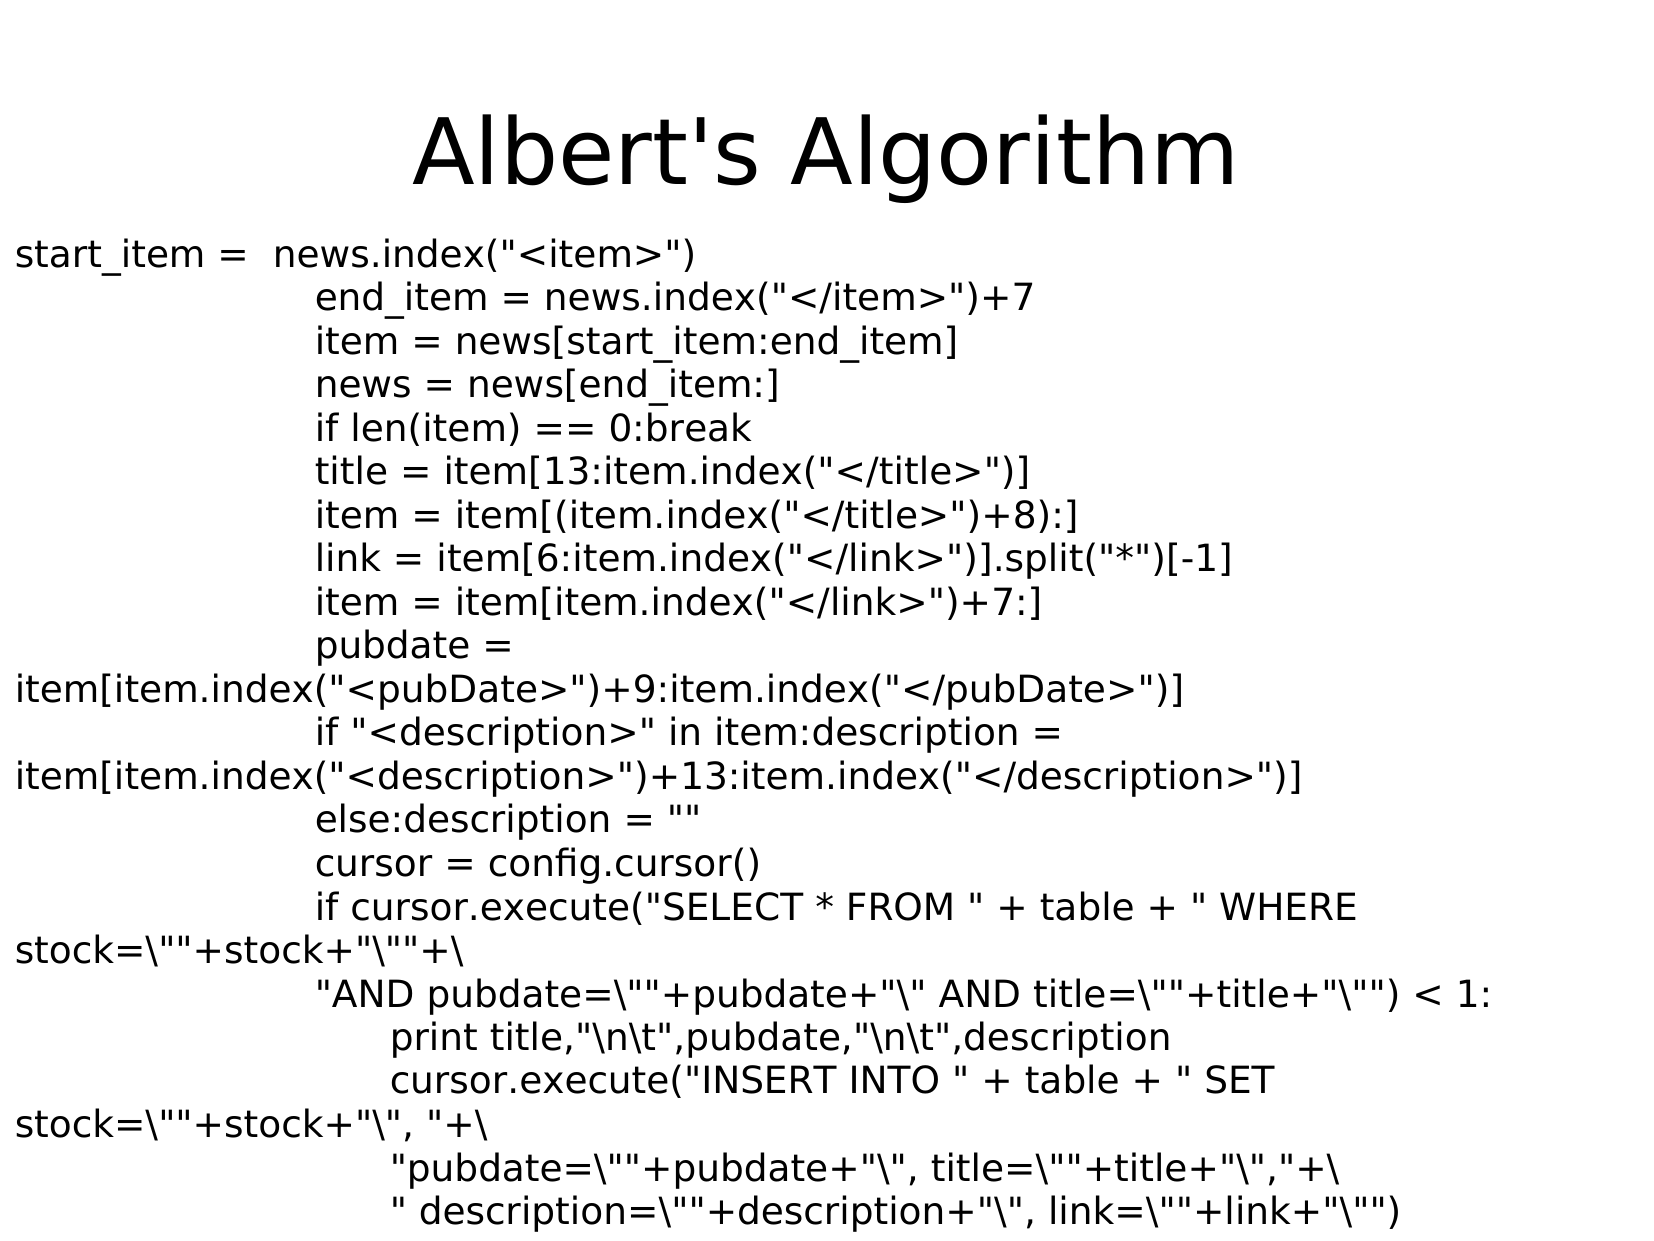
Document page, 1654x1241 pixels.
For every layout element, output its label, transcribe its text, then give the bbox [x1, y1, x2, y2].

text_box start_item = news.index("<item>") end_item = news.index("</item>")+7 item = news[start_item:end_item] news = news[end_item:] if len(item) == 0:break title = item[13:item.index("</title>")] item = item[(item.index("</title>")+8):] link = item[6:item.index("</link>")].split("*")[-1] item = item[item.index("</link>")+7:] pubdate = item[item.index("<pubDate>")+9:item.index("</pubDate>")] if "<description>" in item:description = item[item.index("<description>")+13:item.index("</description>")] else:description = "" cursor = config.cursor() if cursor.execute("SELECT * FROM " + table + " WHERE stock=\""+stock+"\""+\ "AND pubdate=\""+pubdate+"\" AND title=\""+title+"\"") < 1: print title,"\n\t",pubdate,"\n\t",description cursor.execute("INSERT INTO " + table + " SET stock=\""+stock+"\", "+\ "pubdate=\""+pubdate+"\", title=\""+title+"\","+\ " description=\""+description+"\", link=\""+link+"\"") [0, 225, 1613, 1241]
title Albert's Algorithm [82, 49, 1571, 225]
